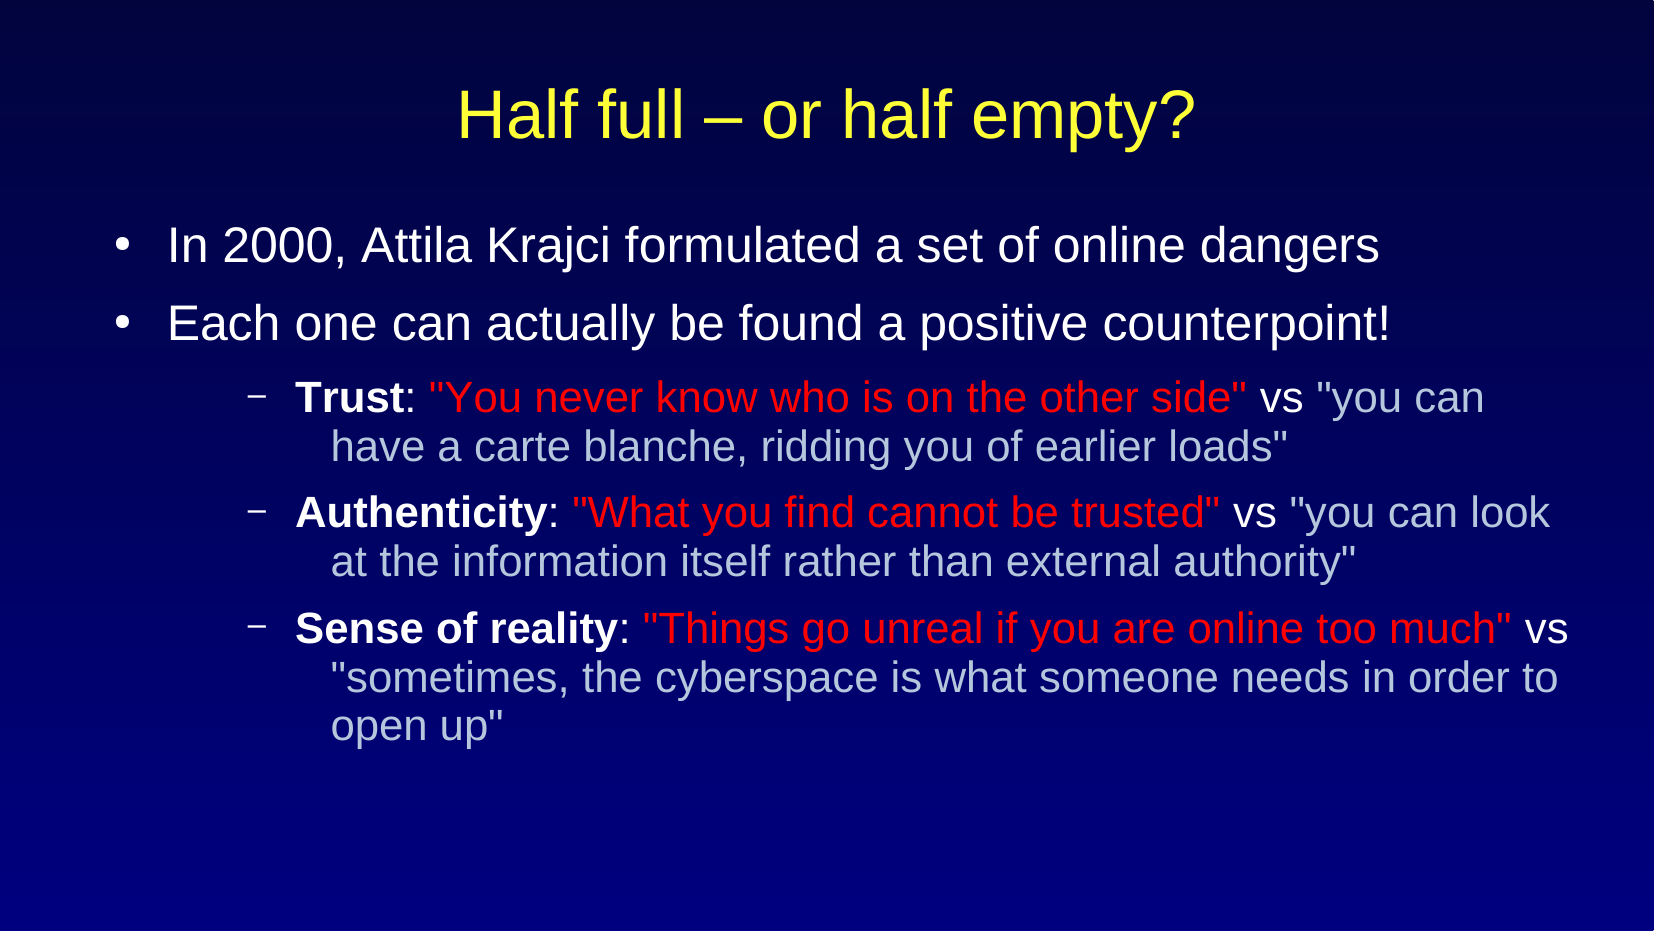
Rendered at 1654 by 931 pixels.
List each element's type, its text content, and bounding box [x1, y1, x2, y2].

title Half full – or half empty? [82, 37, 1571, 193]
list In 2000, Attila Krajci formulated a set of online dangers Each one can actually be found a positive counterpoint! Trust: "You never know who is on the other side" vs "you can have a carte blanche, ridding you of earlier loads" Authenticity: "What you find cannot be trusted" vs "you can look at the information itself rather than external authority" Sense of reality: "Things go unreal if you are online too much" vs "sometimes, the cyberspace is what someone needs in order to open up" [82, 217, 1571, 758]
